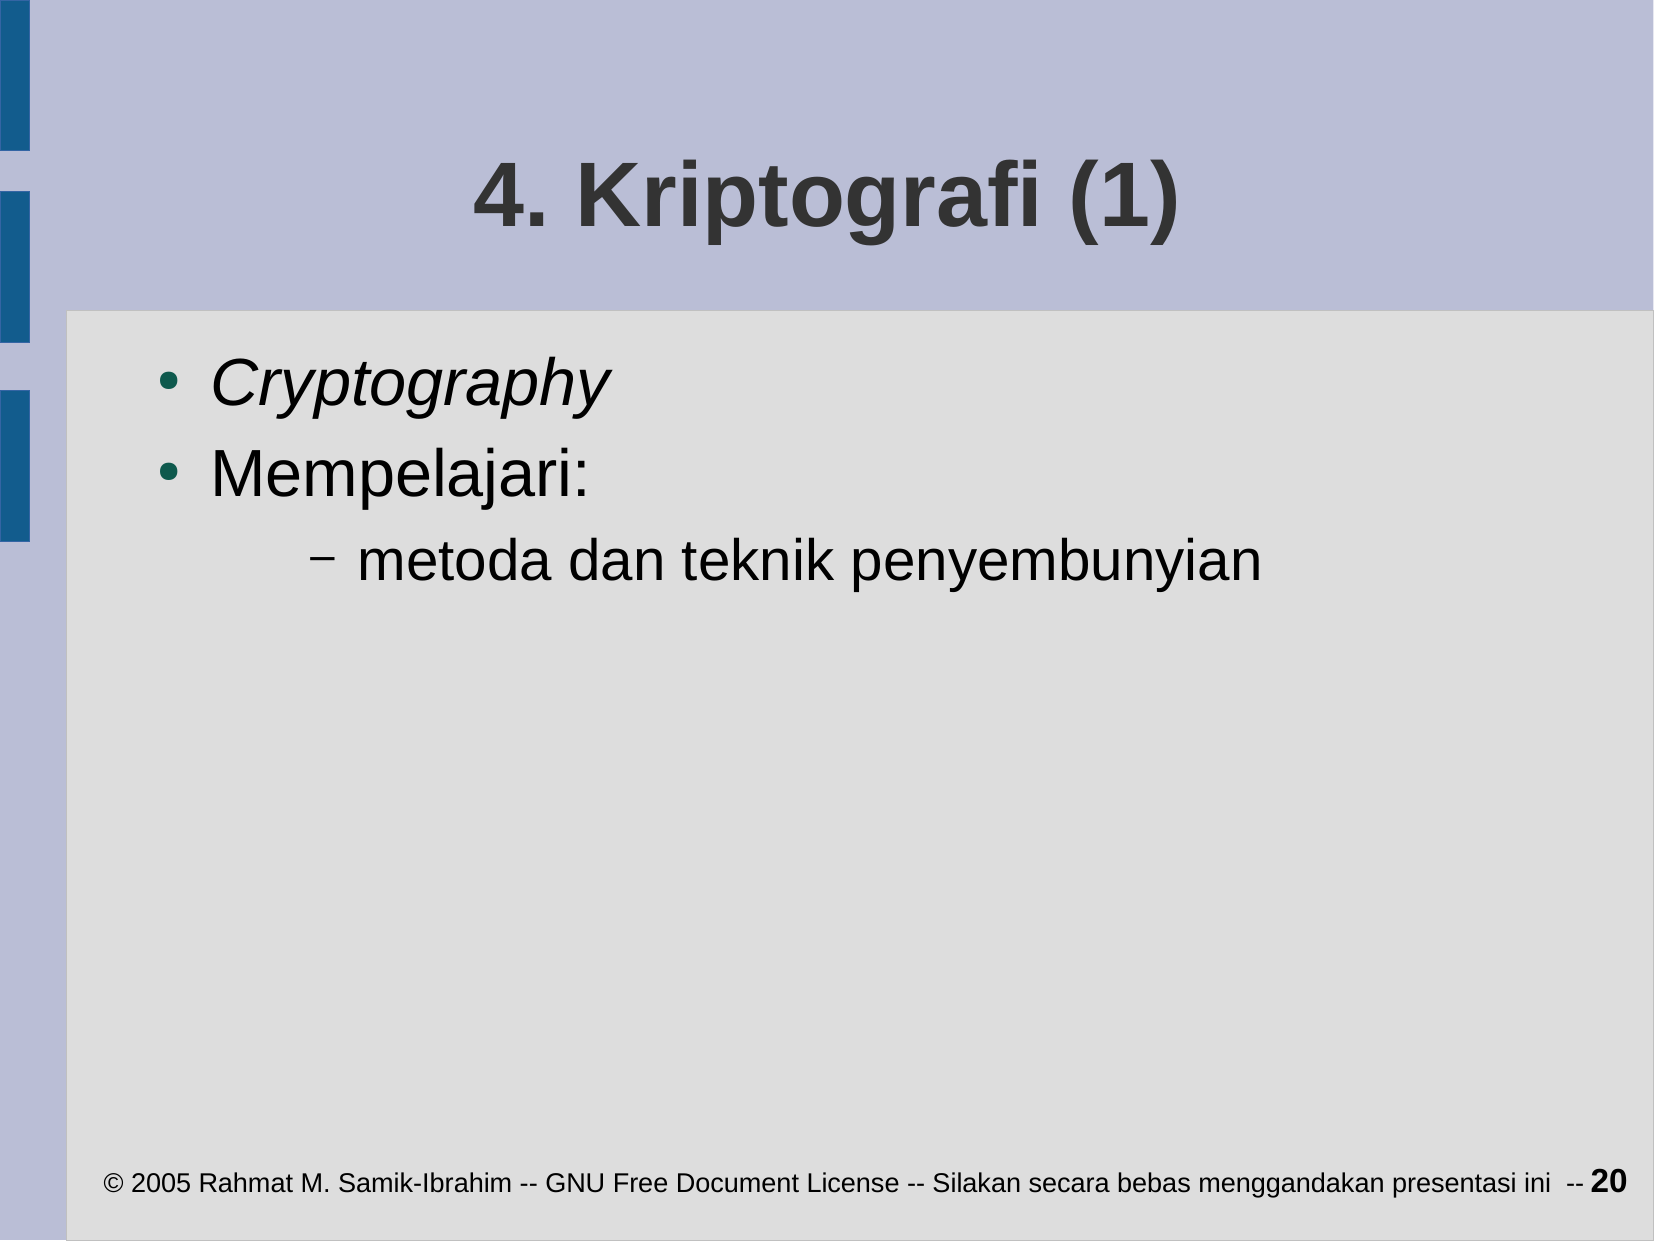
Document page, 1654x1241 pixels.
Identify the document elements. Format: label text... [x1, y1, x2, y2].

title 4. Kriptografi (1) [121, 91, 1534, 299]
list Cryptography Mempelajari: metoda dan teknik penyembunyian [121, 344, 1534, 1127]
